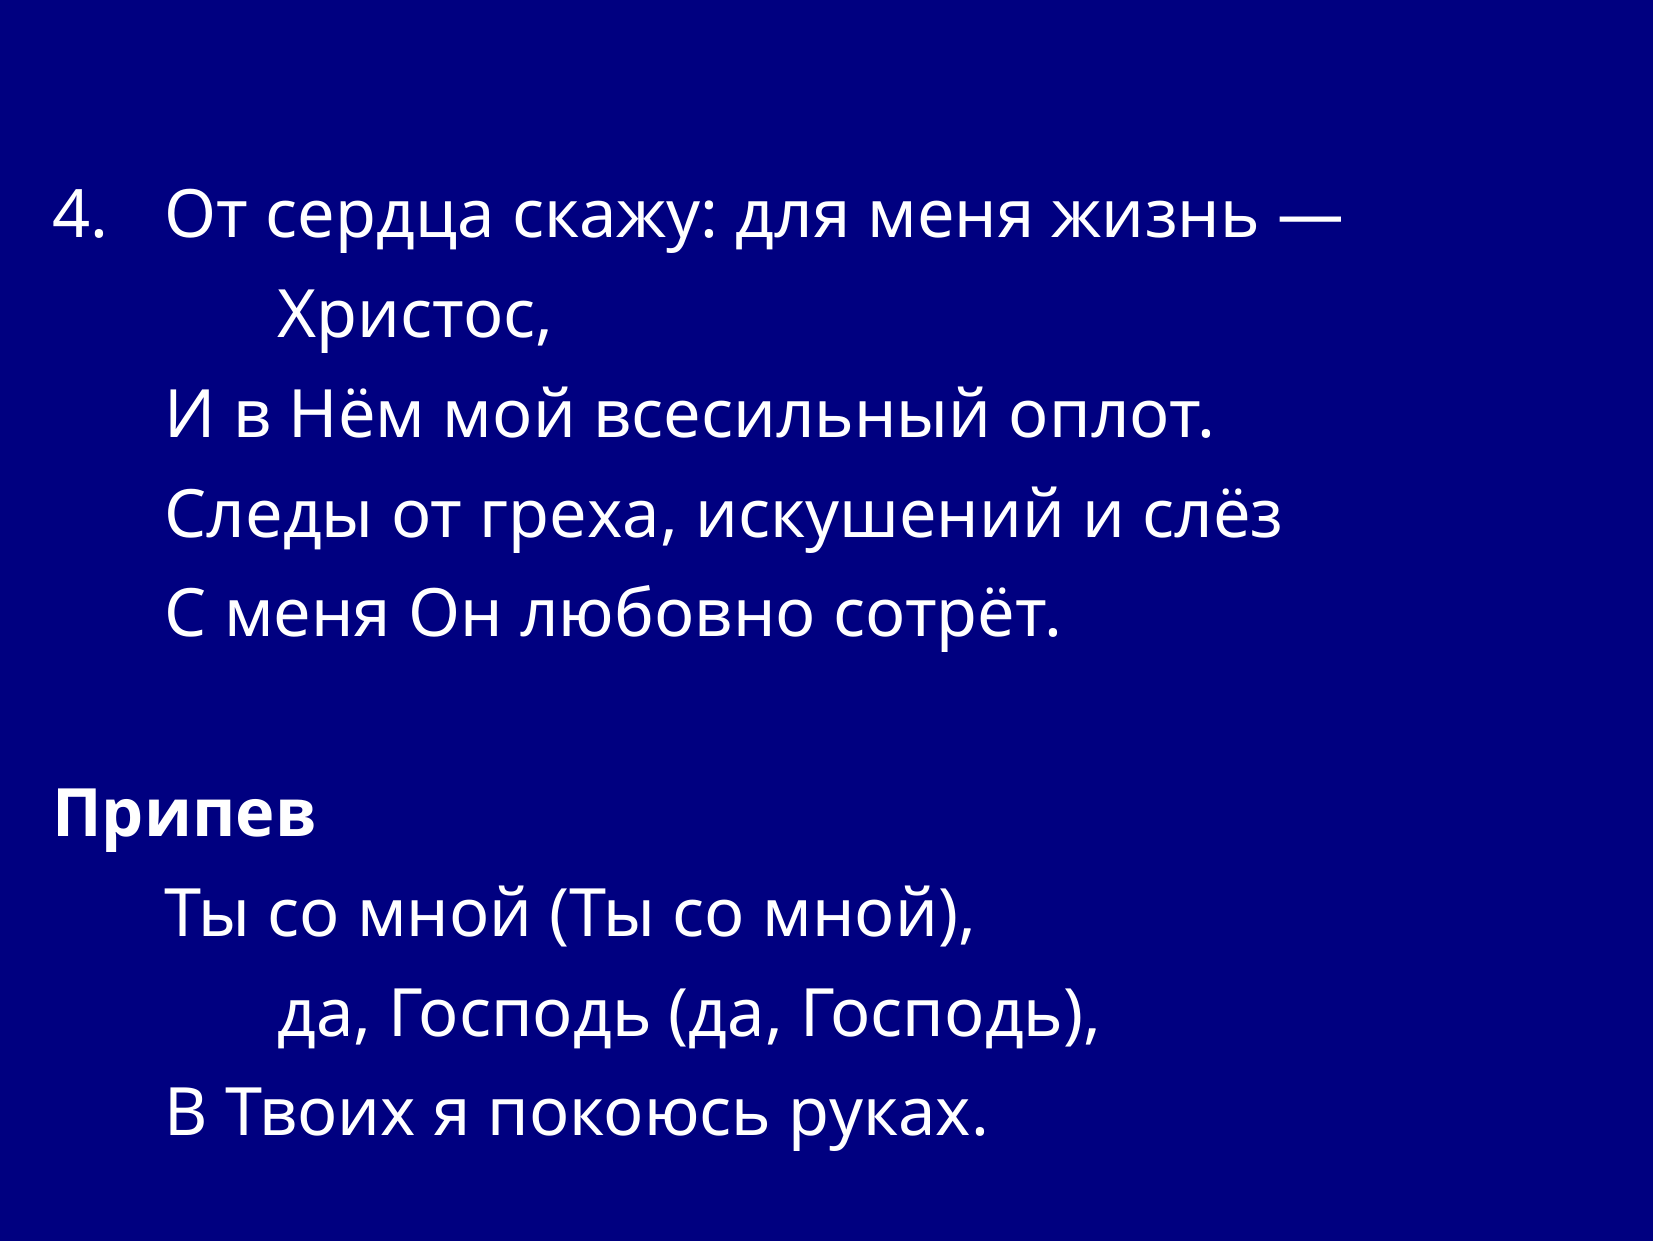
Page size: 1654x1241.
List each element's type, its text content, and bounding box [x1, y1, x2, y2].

text_box 4. От сердца скажу: для меня жизнь — Христос, И в Нём мой всесильный оплот. Следы от греха, искушений и слёз С меня Он любовно сотрёт. Припев Ты со мной (Ты со мной), да, Господь (да, Господь), В Твоих я покоюсь руках. [37, 150, 1653, 1163]
